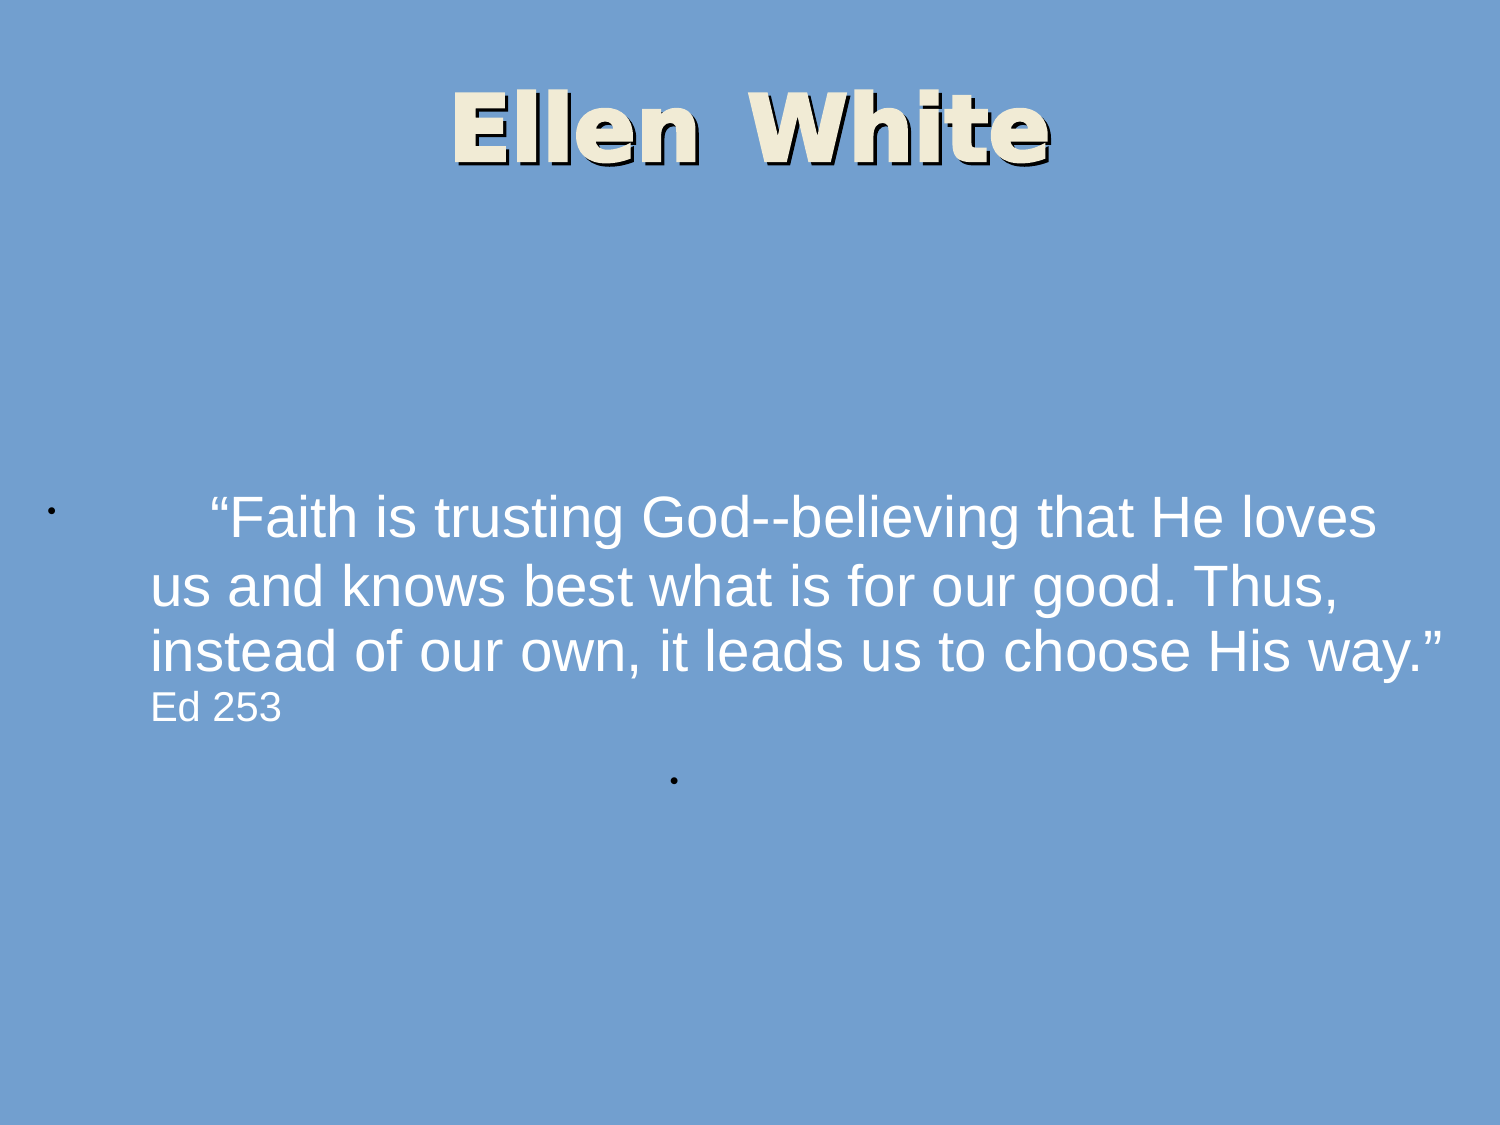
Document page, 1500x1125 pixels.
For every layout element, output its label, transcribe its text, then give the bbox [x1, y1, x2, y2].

title Ellen White [75, 44, 1426, 233]
list “Faith is trusting God--believing that He loves us and knows best what is for our good. Thus, instead of our own, it leads us to choose His way.” Ed 253 [24, 474, 1450, 1125]
